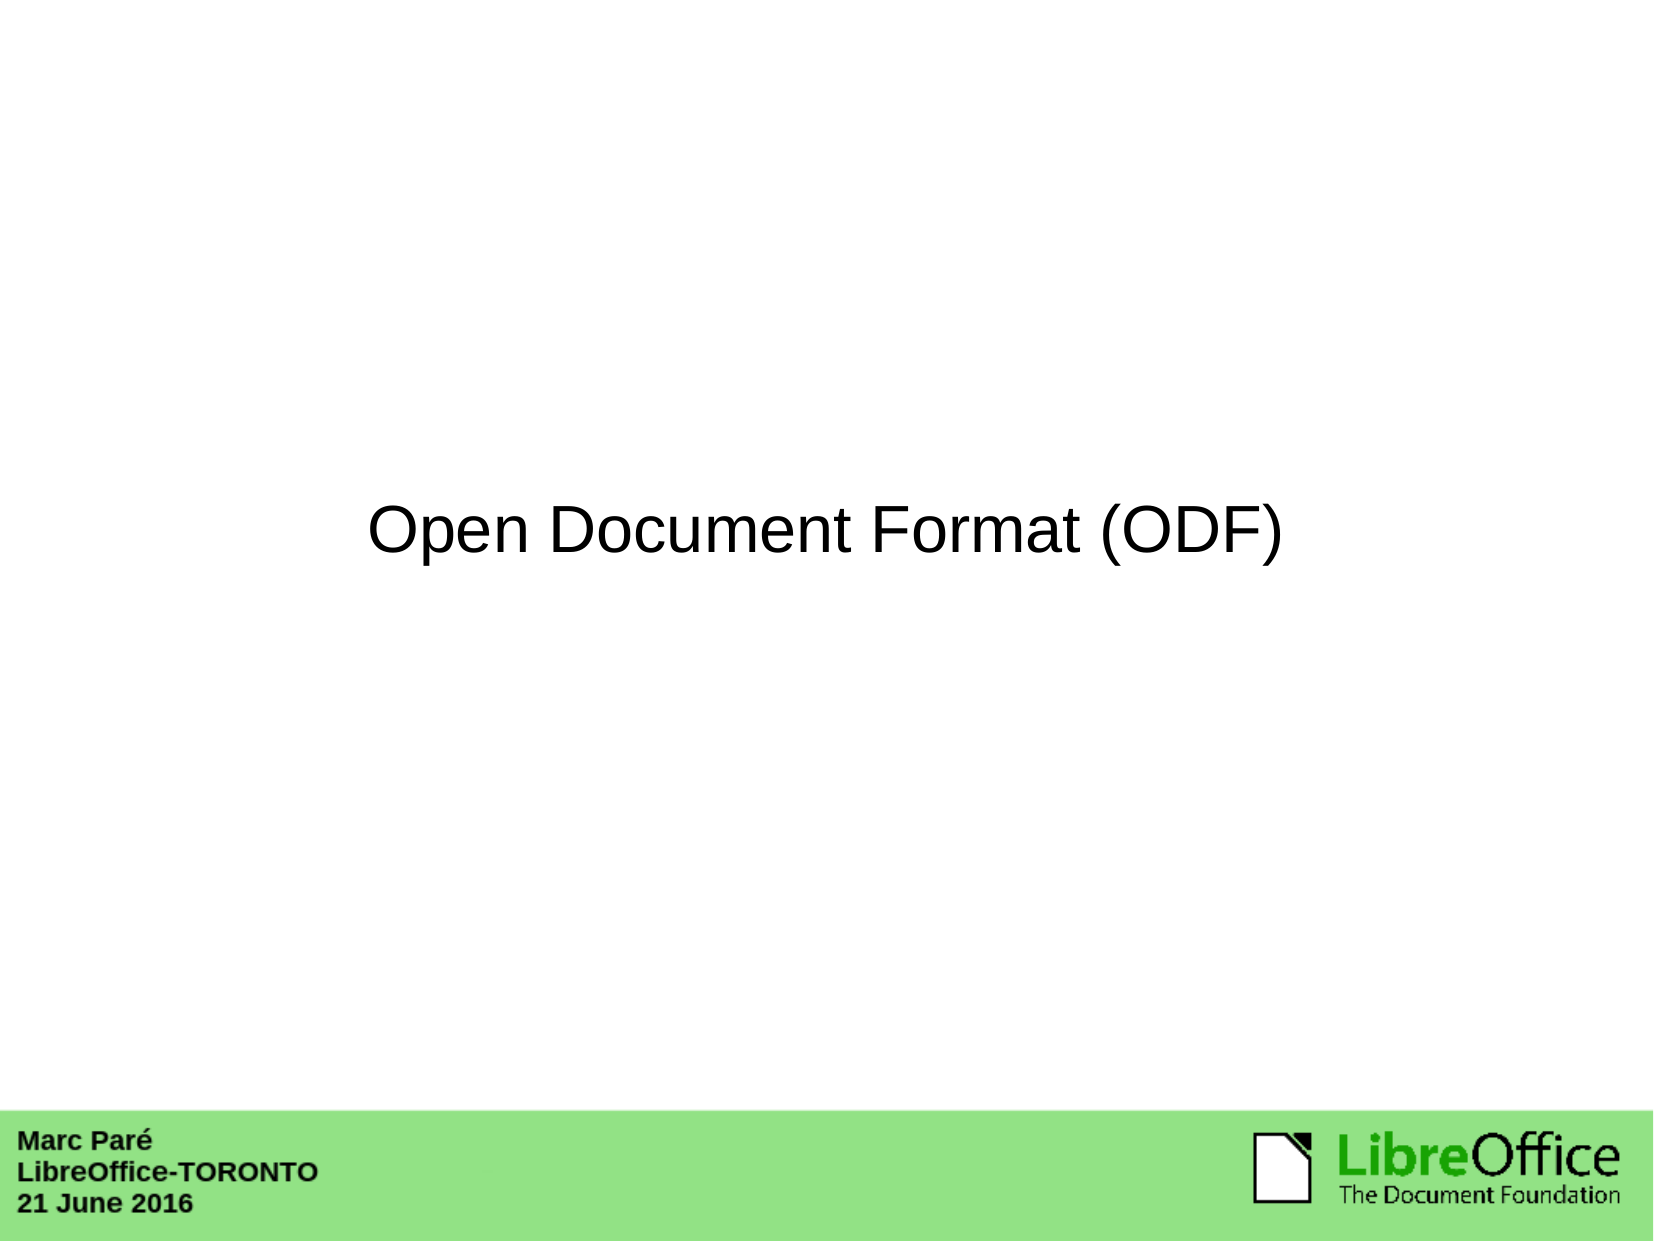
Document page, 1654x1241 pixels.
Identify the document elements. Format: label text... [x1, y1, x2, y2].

subtitle Open Document Format (ODF) [82, 49, 1571, 1010]
picture [0, 0, 1654, 1241]
